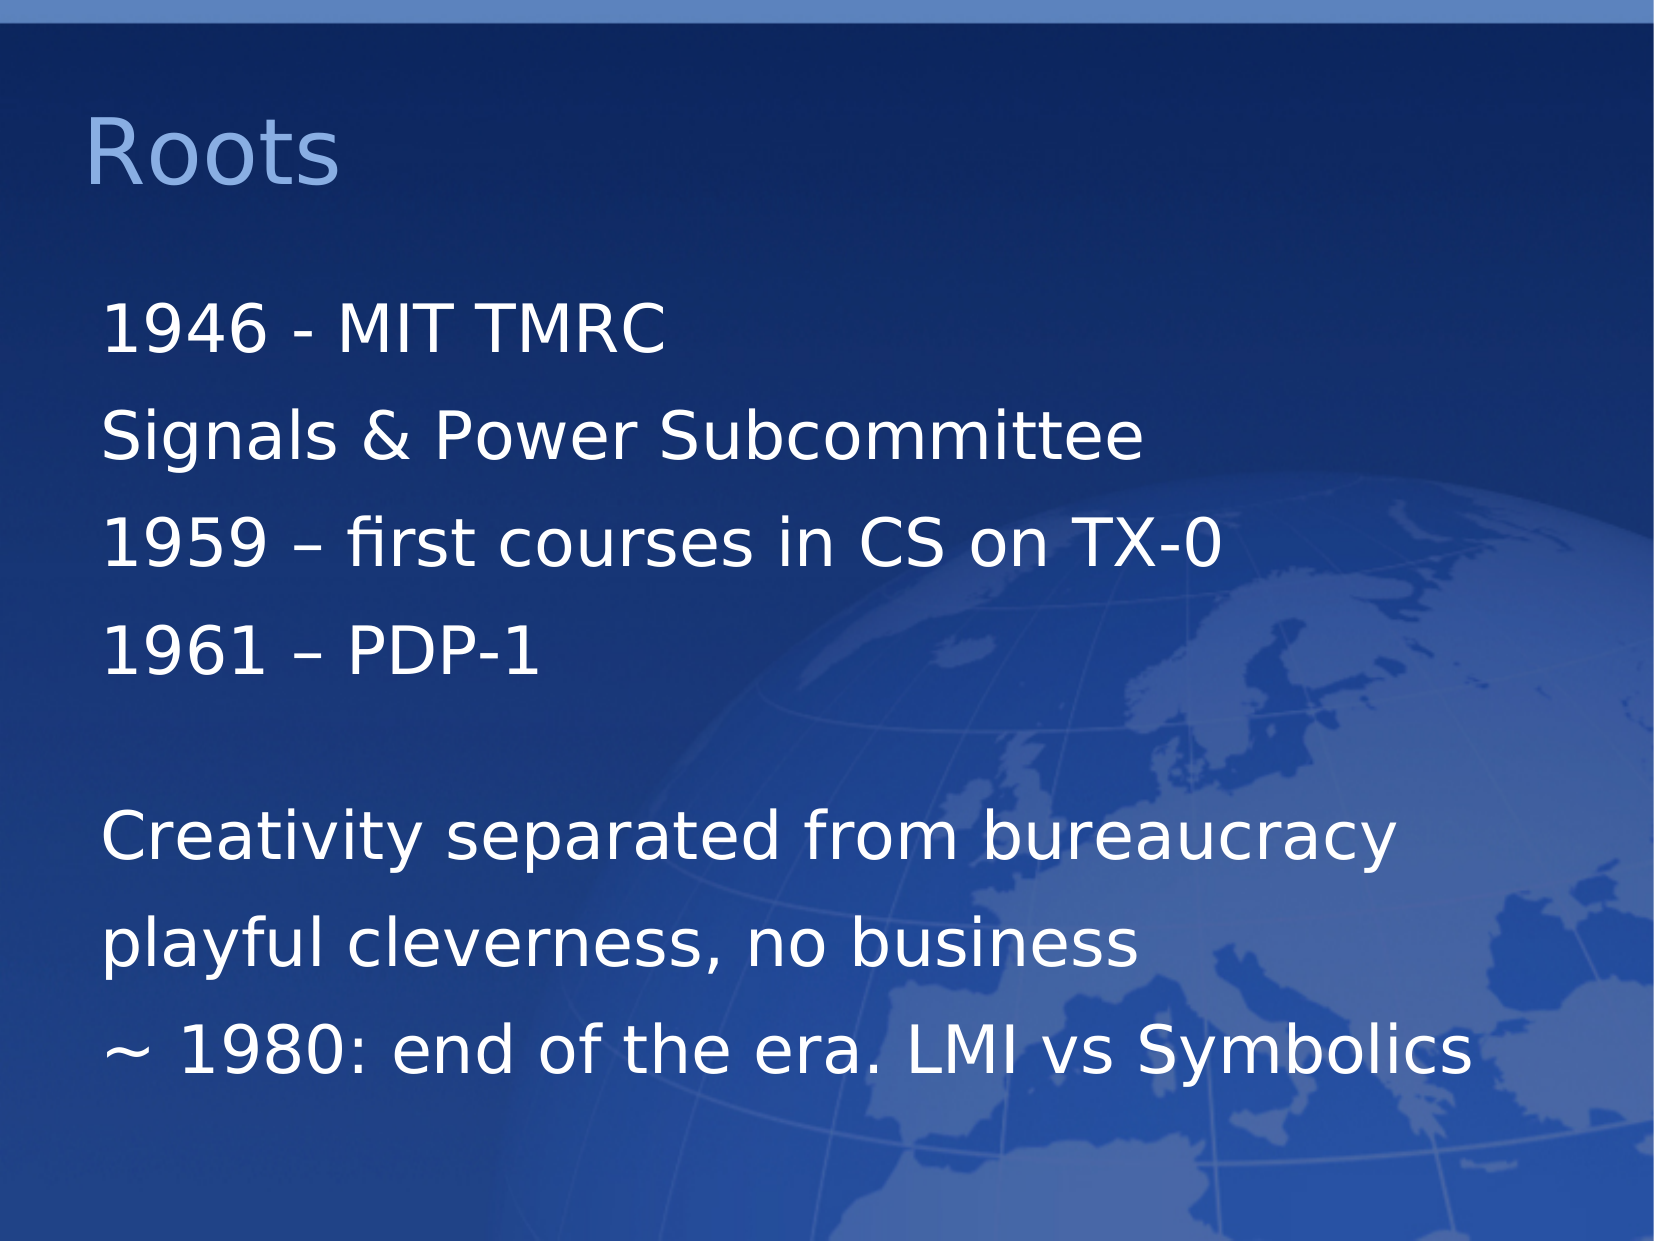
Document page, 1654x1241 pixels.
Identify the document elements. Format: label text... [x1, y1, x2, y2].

title Roots [82, 56, 1571, 250]
picture [0, 0, 1654, 1241]
list 1946 - MIT TMRC Signals & Power Subcommittee 1959 – first courses in CS on TX-0 1961 – PDP-1 Creativity separated from bureaucracy playful cleverness, no business ~ 1980: end of the era. LMI vs Symbolics [82, 290, 1571, 1094]
